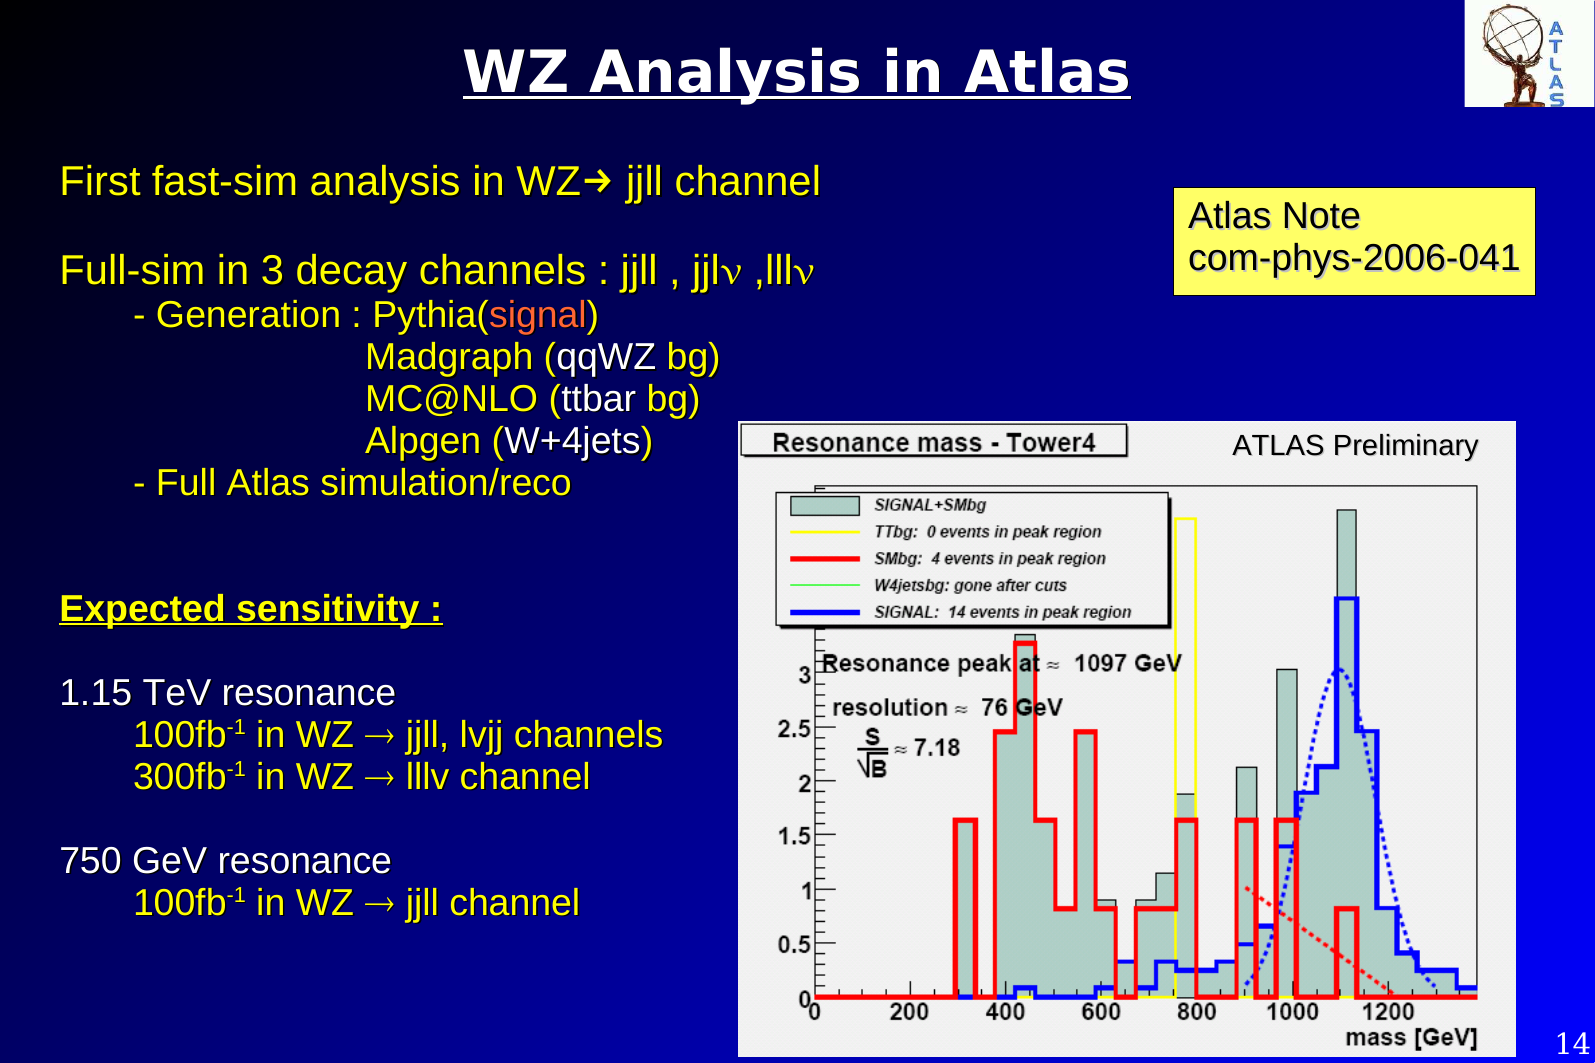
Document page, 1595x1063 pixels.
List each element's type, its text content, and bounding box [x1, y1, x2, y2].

picture [738, 421, 1516, 1057]
text_box ATLAS Preliminary [1045, 421, 1495, 470]
picture [1464, 0, 1595, 107]
text_box First fast-sim analysis in WZ→ jjll channel Full-sim in 3 decay channels : jjll , jjl ,lll - Generation : Pythia(signal) Madgraph (qqWZ bg) MC@NLO (ttbar bg) Alpgen (W+4jets) - Full Atlas simulation/reco Expected sensitivity : 1.15 TeV resonance 100fb-1 in WZ  jjll, lvjj channels 300fb-1 in WZ  lllv channel 750 GeV resonance 100fb-1 in WZ  jjll channel [44, 150, 848, 1016]
title WZ Analysis in Atlas [79, 0, 1515, 154]
text_box Atlas Note com-phys-2006-041 [1173, 187, 1536, 296]
